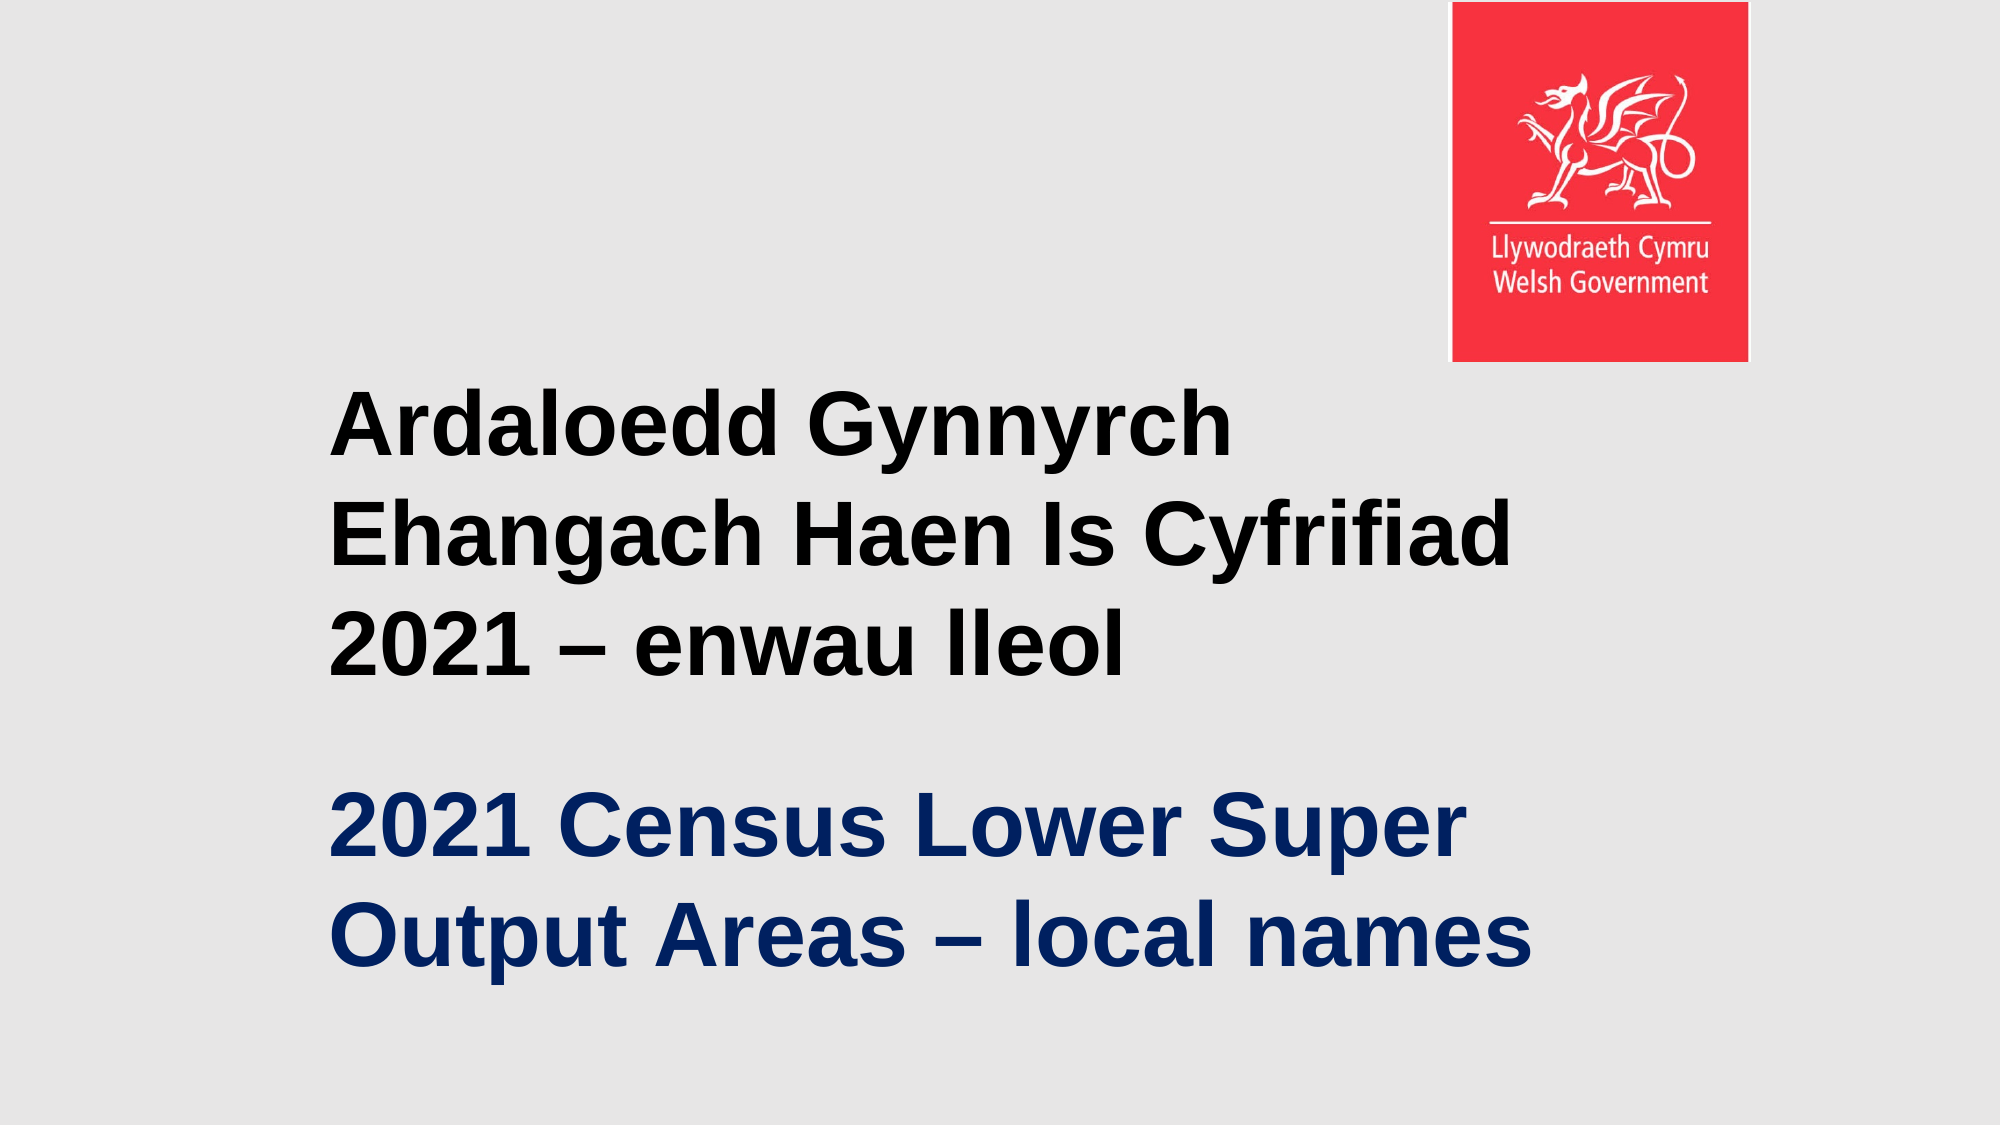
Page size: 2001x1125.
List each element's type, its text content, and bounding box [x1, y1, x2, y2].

text_box Ardaloedd Gynnyrch Ehangach Haen Is Cyfrifiad 2021 – enwau lleol 2021 Census Lower Super Output Areas – local names [313, 279, 1709, 1070]
picture [1448, 2, 1751, 362]
